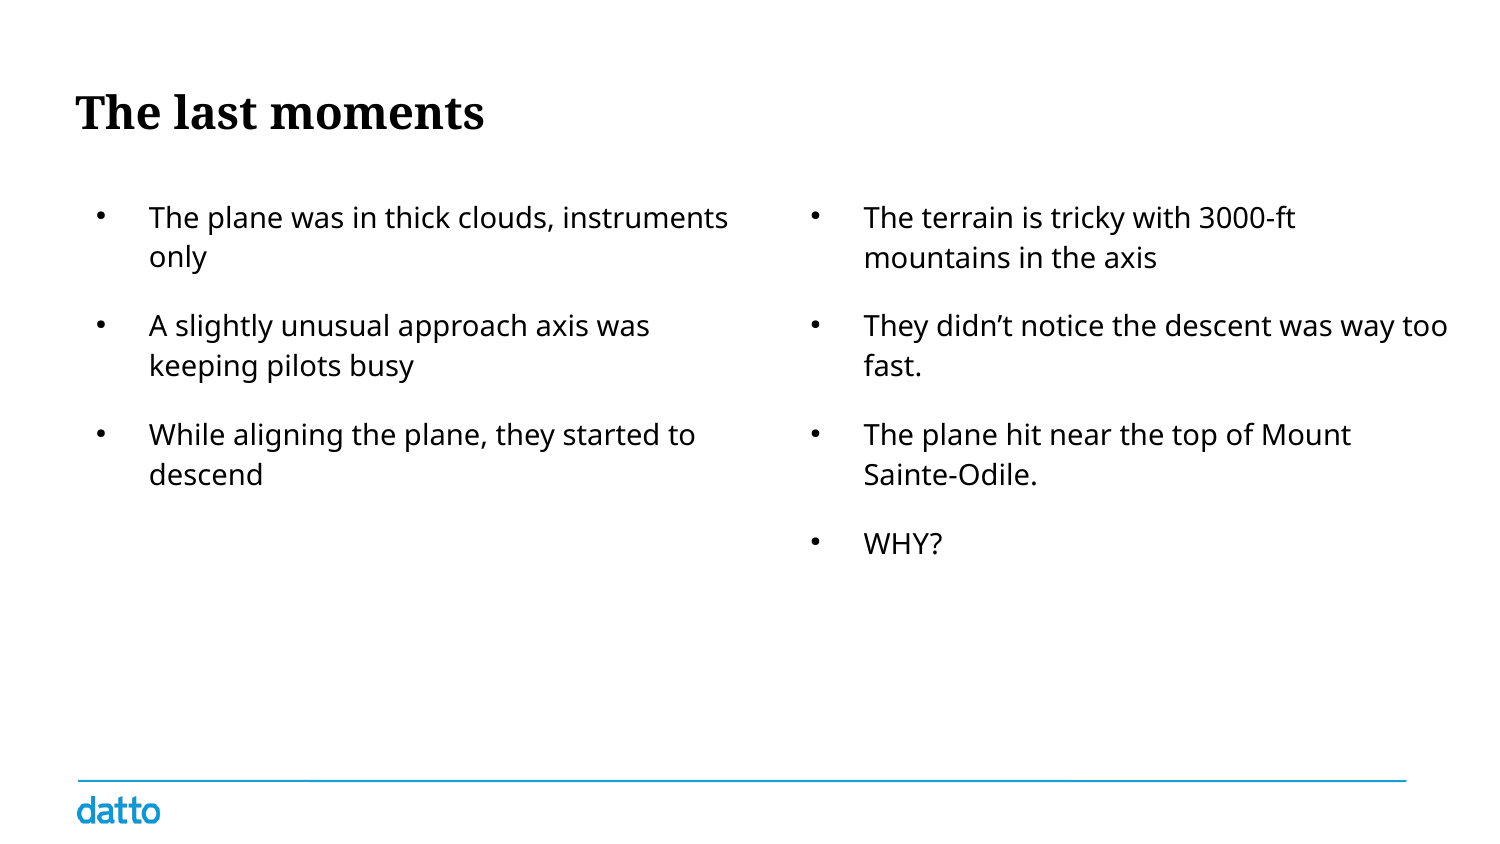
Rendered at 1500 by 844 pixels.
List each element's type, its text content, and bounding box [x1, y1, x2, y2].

list The plane was in thick clouds, instruments only A slightly unusual approach axis was keeping pilots busy While aligning the plane, they started to descend [78, 197, 751, 781]
list The terrain is tricky with 3000-ft mountains in the axis They didn’t notice the descent was way too fast. The plane hit near the top of Mount Sainte-Odile. WHY? [792, 197, 1450, 687]
picture [146, 808, 156, 819]
picture [95, 796, 133, 824]
picture [82, 808, 91, 819]
picture [77, 796, 91, 808]
title The last moments [75, 51, 1404, 172]
picture [122, 808, 133, 824]
picture [136, 796, 160, 824]
